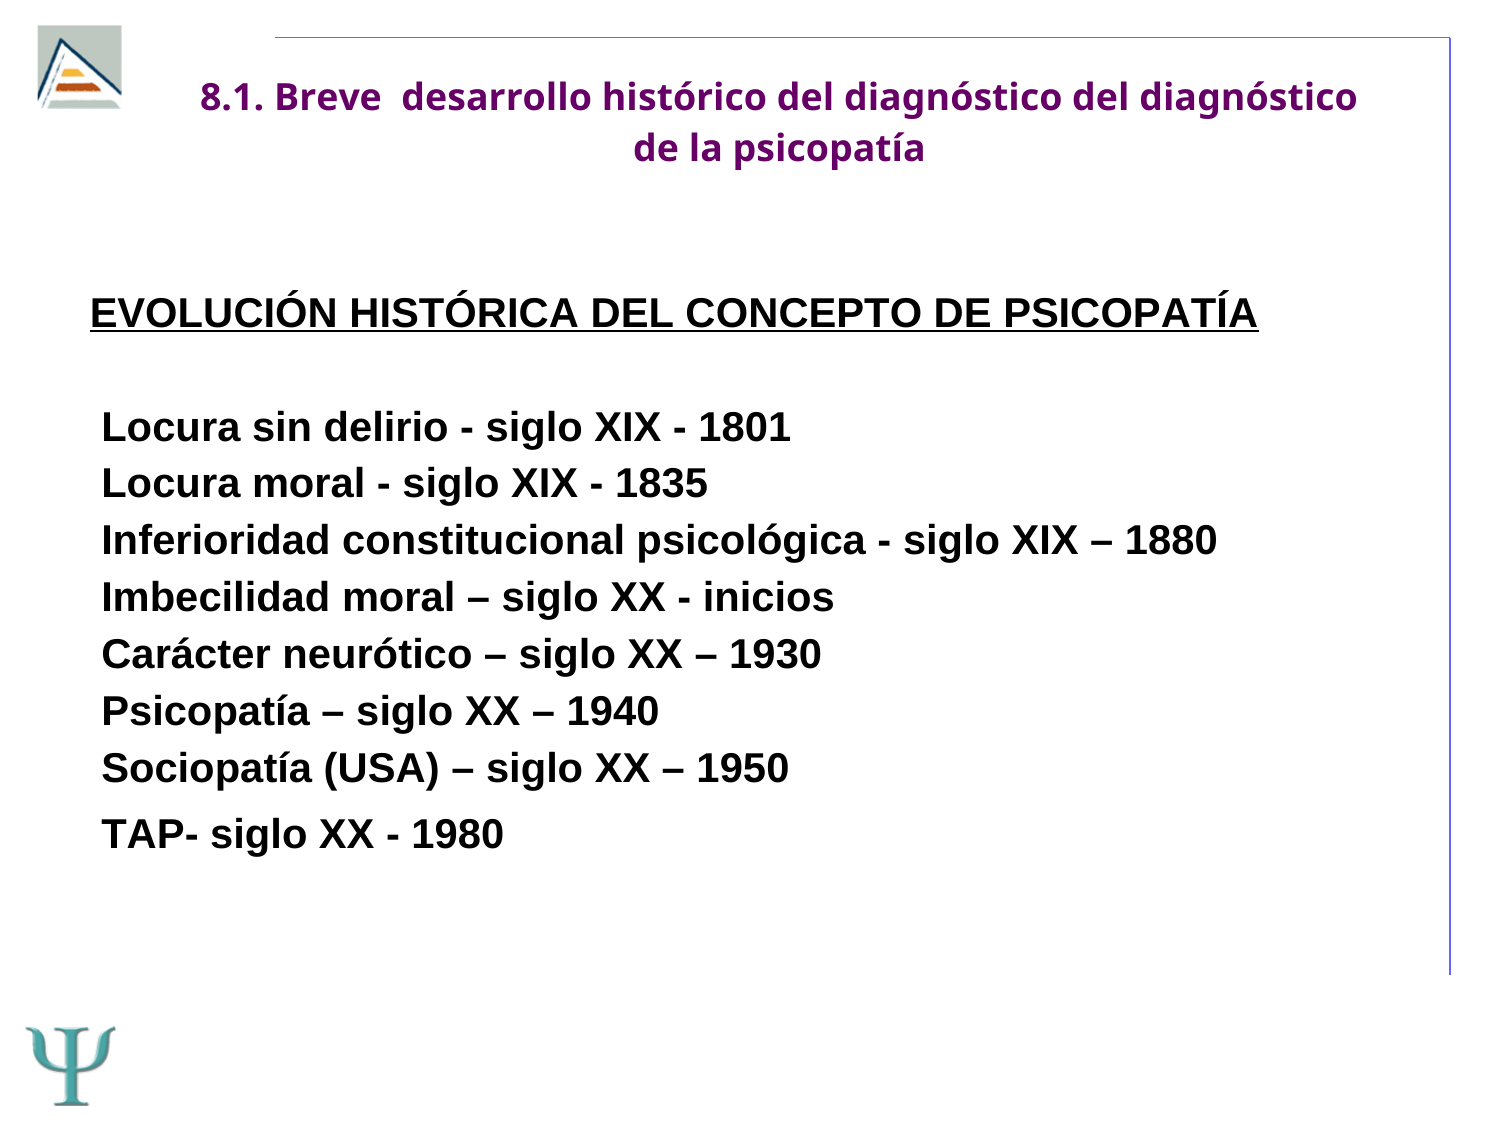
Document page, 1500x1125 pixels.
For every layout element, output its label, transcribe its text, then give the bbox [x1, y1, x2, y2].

picture [24, 1024, 75, 1106]
list EVOLUCIÓN HISTÓRICA DEL CONCEPTO DE PSICOPATÍA Locura sin delirio - siglo XIX - 1801 Locura moral - siglo XIX - 1835 Inferioridad constitucional psicológica - siglo XIX – 1880 Imbecilidad moral – siglo XX - inicios Carácter neurótico – siglo XX – 1930 Psicopatía – siglo XX – 1940 Sociopatía (USA) – siglo XX – 1950 TAP- siglo XX - 1980 [75, 224, 1426, 1125]
picture [37, 24, 122, 109]
title 8.1. Breve desarrollo histórico del diagnóstico del diagnóstico de la psicopatía [159, 56, 1401, 186]
